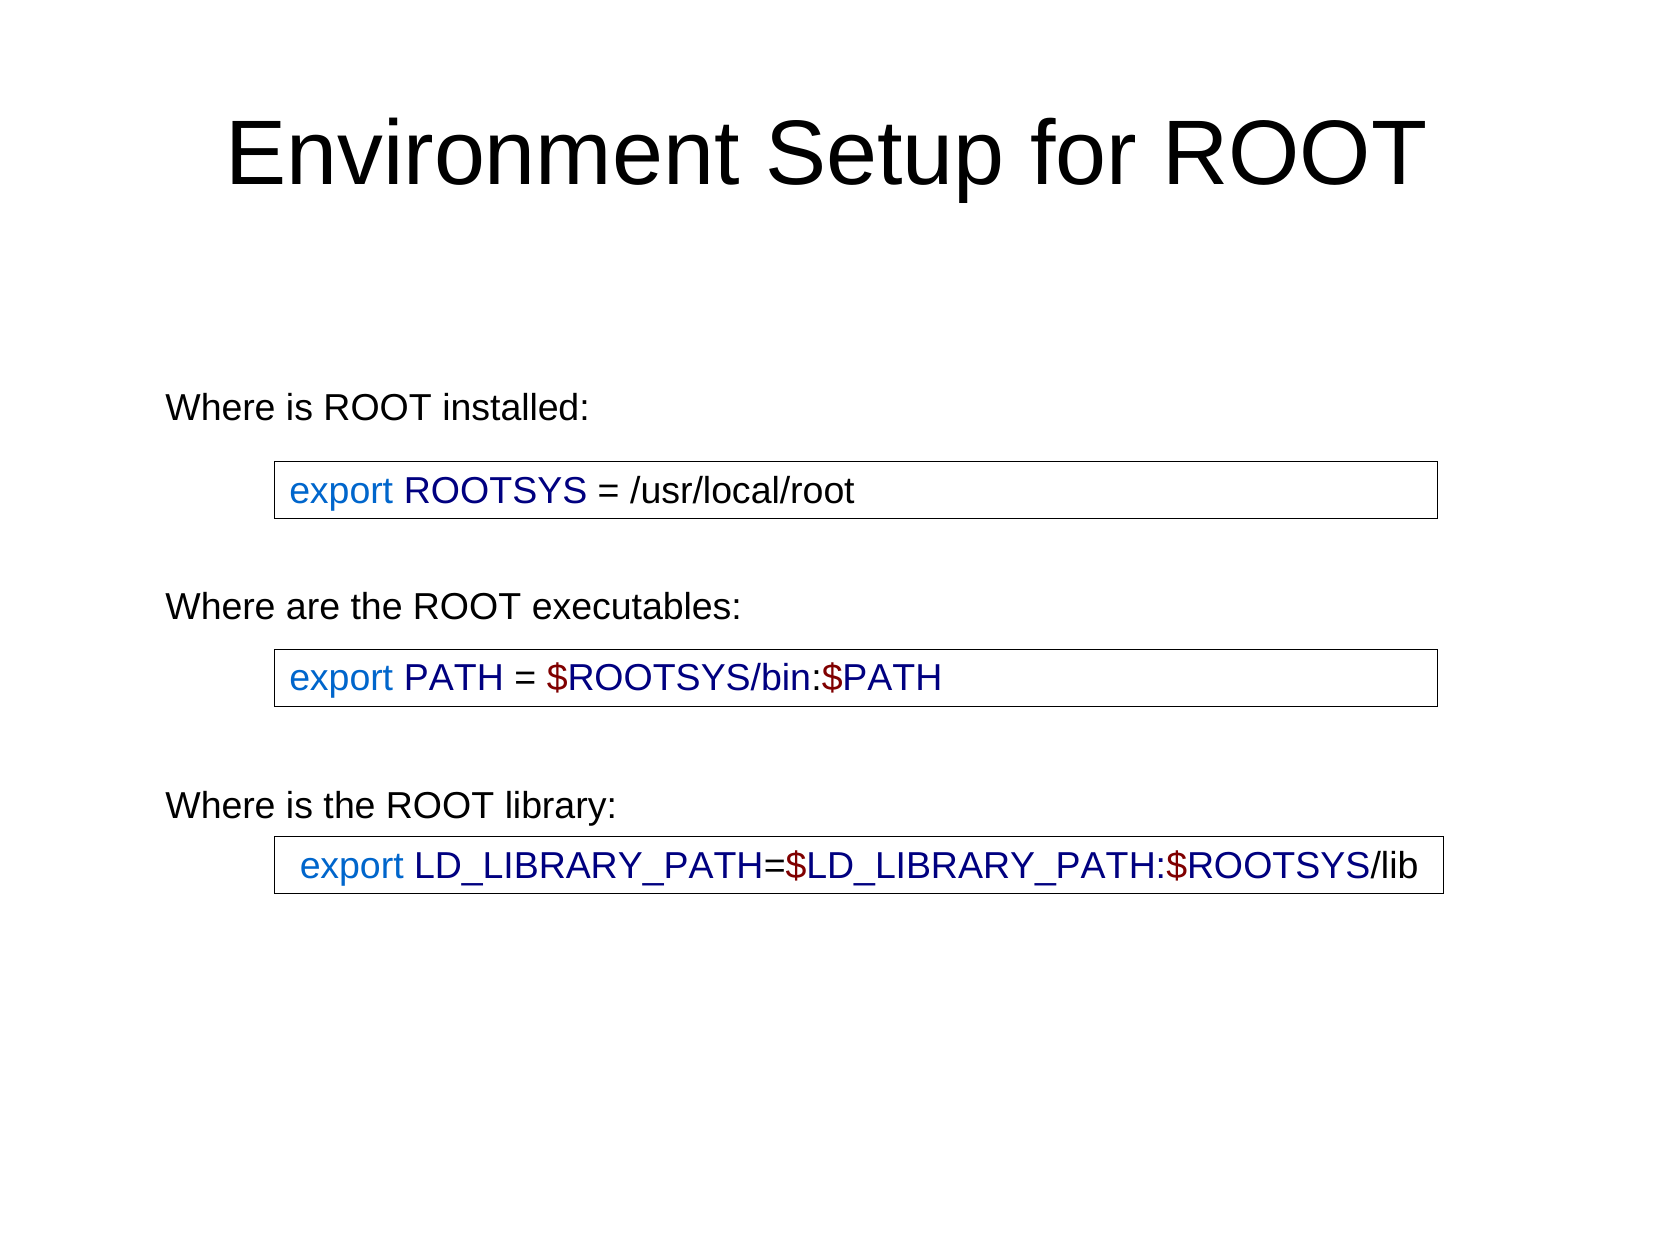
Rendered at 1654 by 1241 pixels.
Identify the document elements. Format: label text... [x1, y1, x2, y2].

title Environment Setup for ROOT [82, 49, 1571, 257]
text_box export ROOTSYS = /usr/local/root [274, 461, 1438, 519]
text_box Where are the ROOT executables: [150, 578, 768, 635]
text_box Where is the ROOT library: [150, 776, 676, 834]
text_box export LD_LIBRARY_PATH=$LD_LIBRARY_PATH:$ROOTSYS/lib [274, 836, 1444, 894]
text_box Where is ROOT installed: [150, 379, 714, 437]
text_box export PATH = $ROOTSYS/bin:$PATH [274, 649, 1438, 707]
